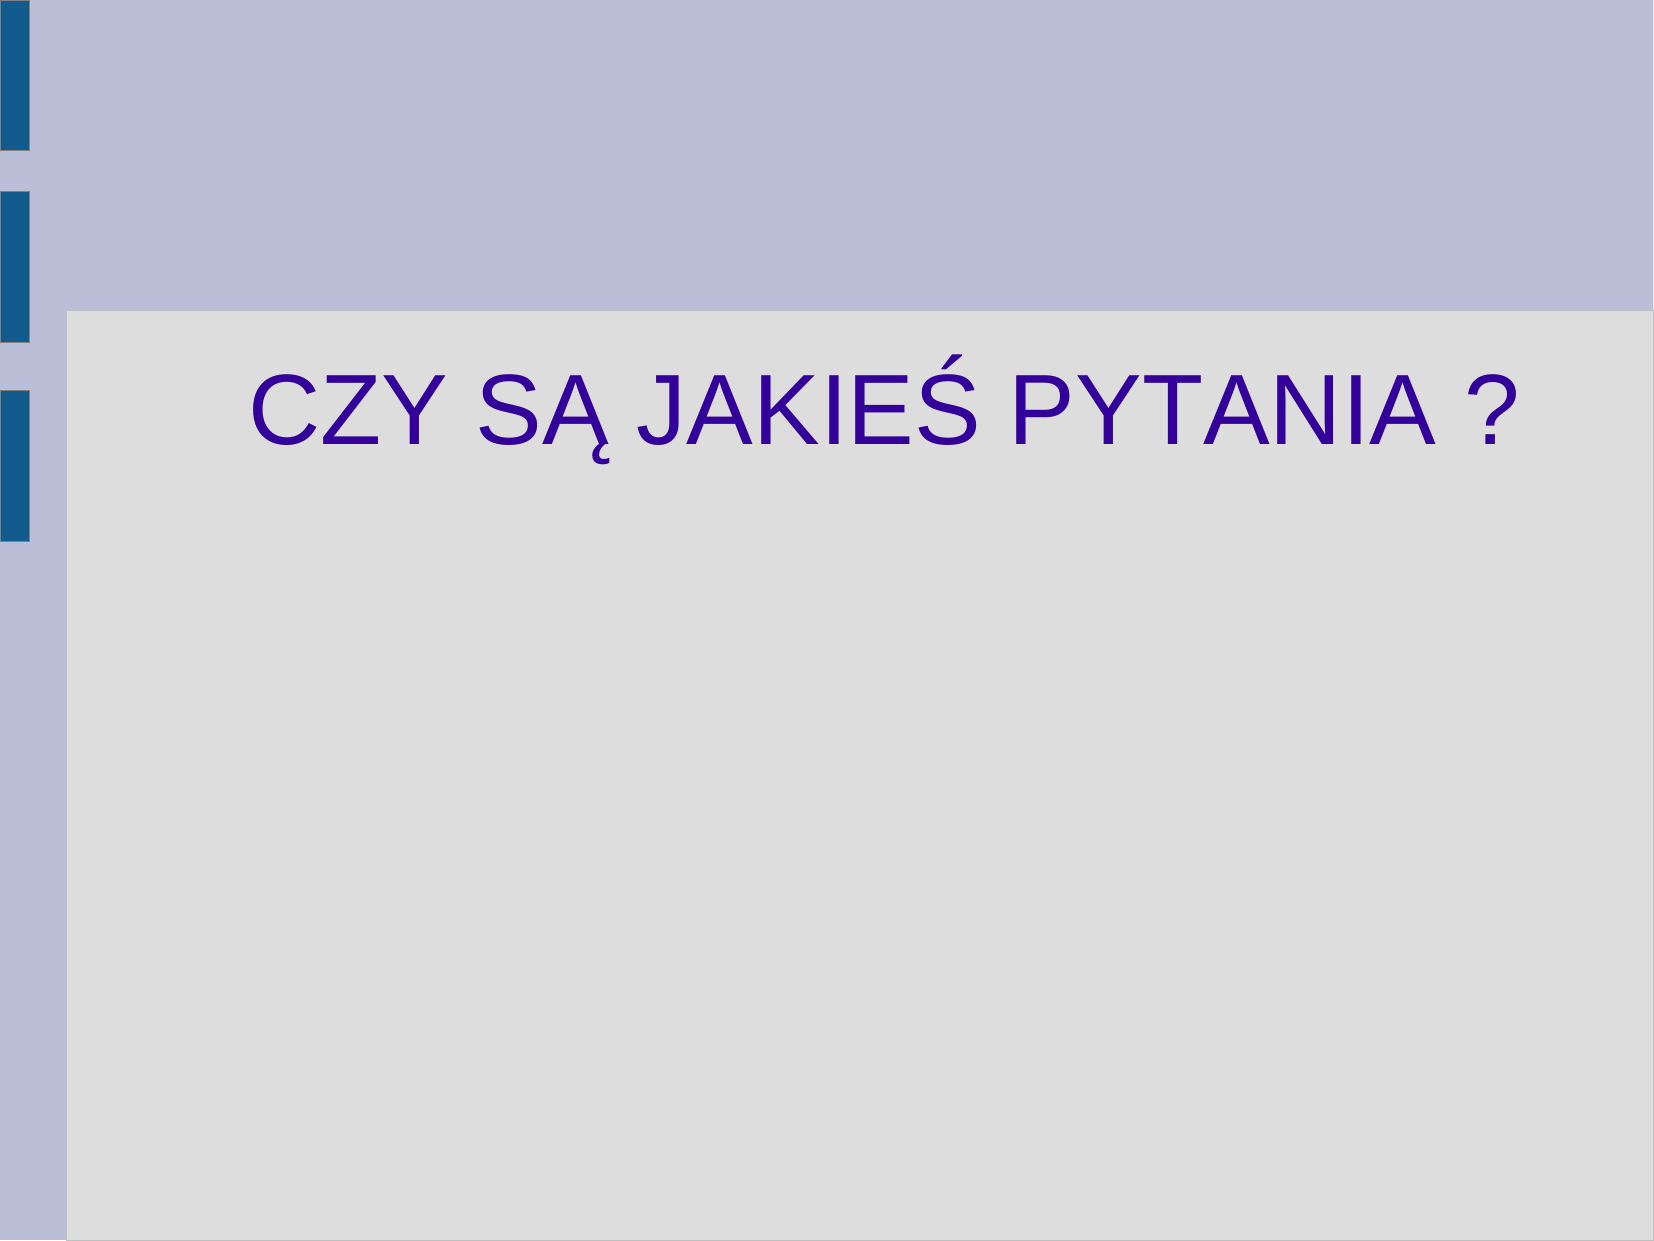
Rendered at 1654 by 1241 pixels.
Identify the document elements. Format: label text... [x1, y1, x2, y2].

list CZY SĄ JAKIEŚ PYTANIA ? [177, 354, 1619, 1123]
